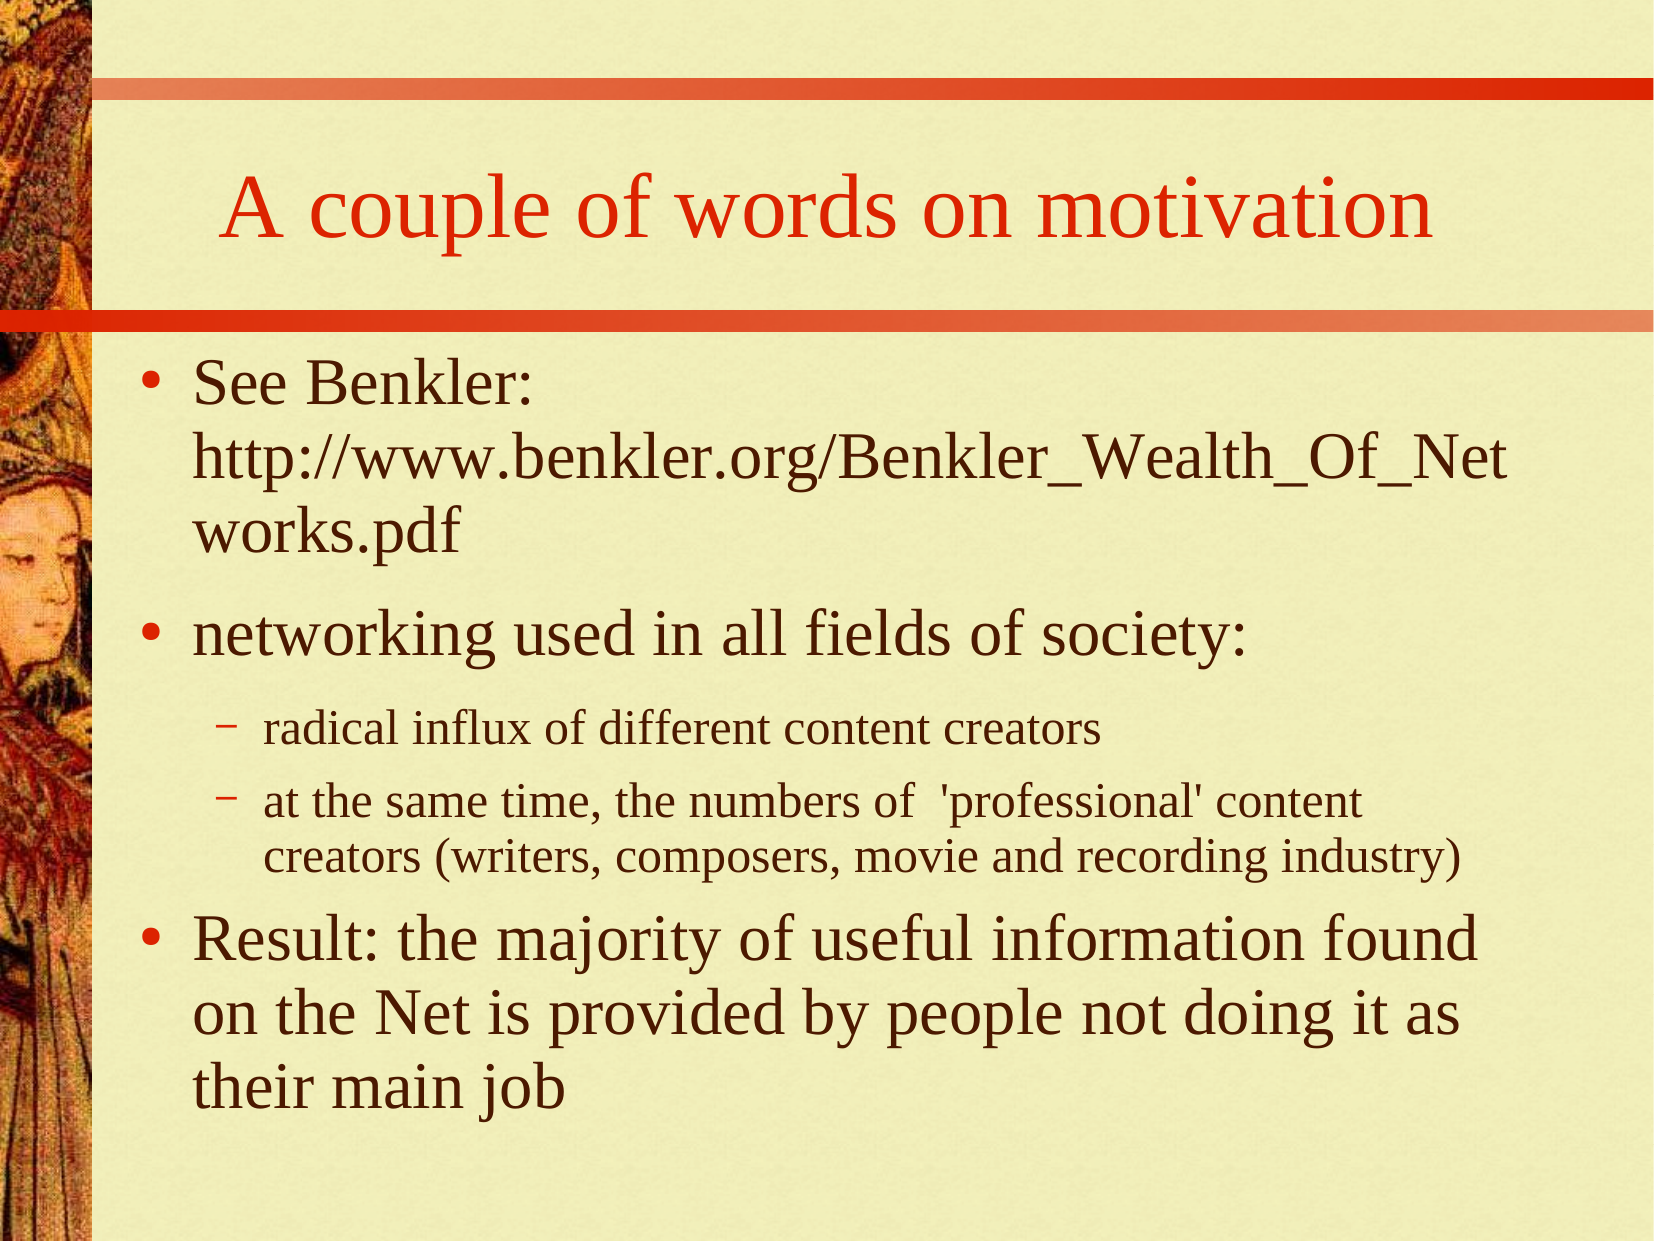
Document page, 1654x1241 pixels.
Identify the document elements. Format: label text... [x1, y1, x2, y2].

title A couple of words on motivation [121, 102, 1534, 311]
picture [0, 0, 1654, 310]
picture [0, 332, 1654, 1241]
list See Benkler: http://www.benkler.org/Benkler_Wealth_Of_Networks.pdf networking used in all fields of society: radical influx of different content creators at the same time, the numbers of 'professional' content creators (writers, composers, movie and recording industry) Result: the majority of useful information found on the Net is provided by people not doing it as their main job [121, 344, 1534, 1127]
